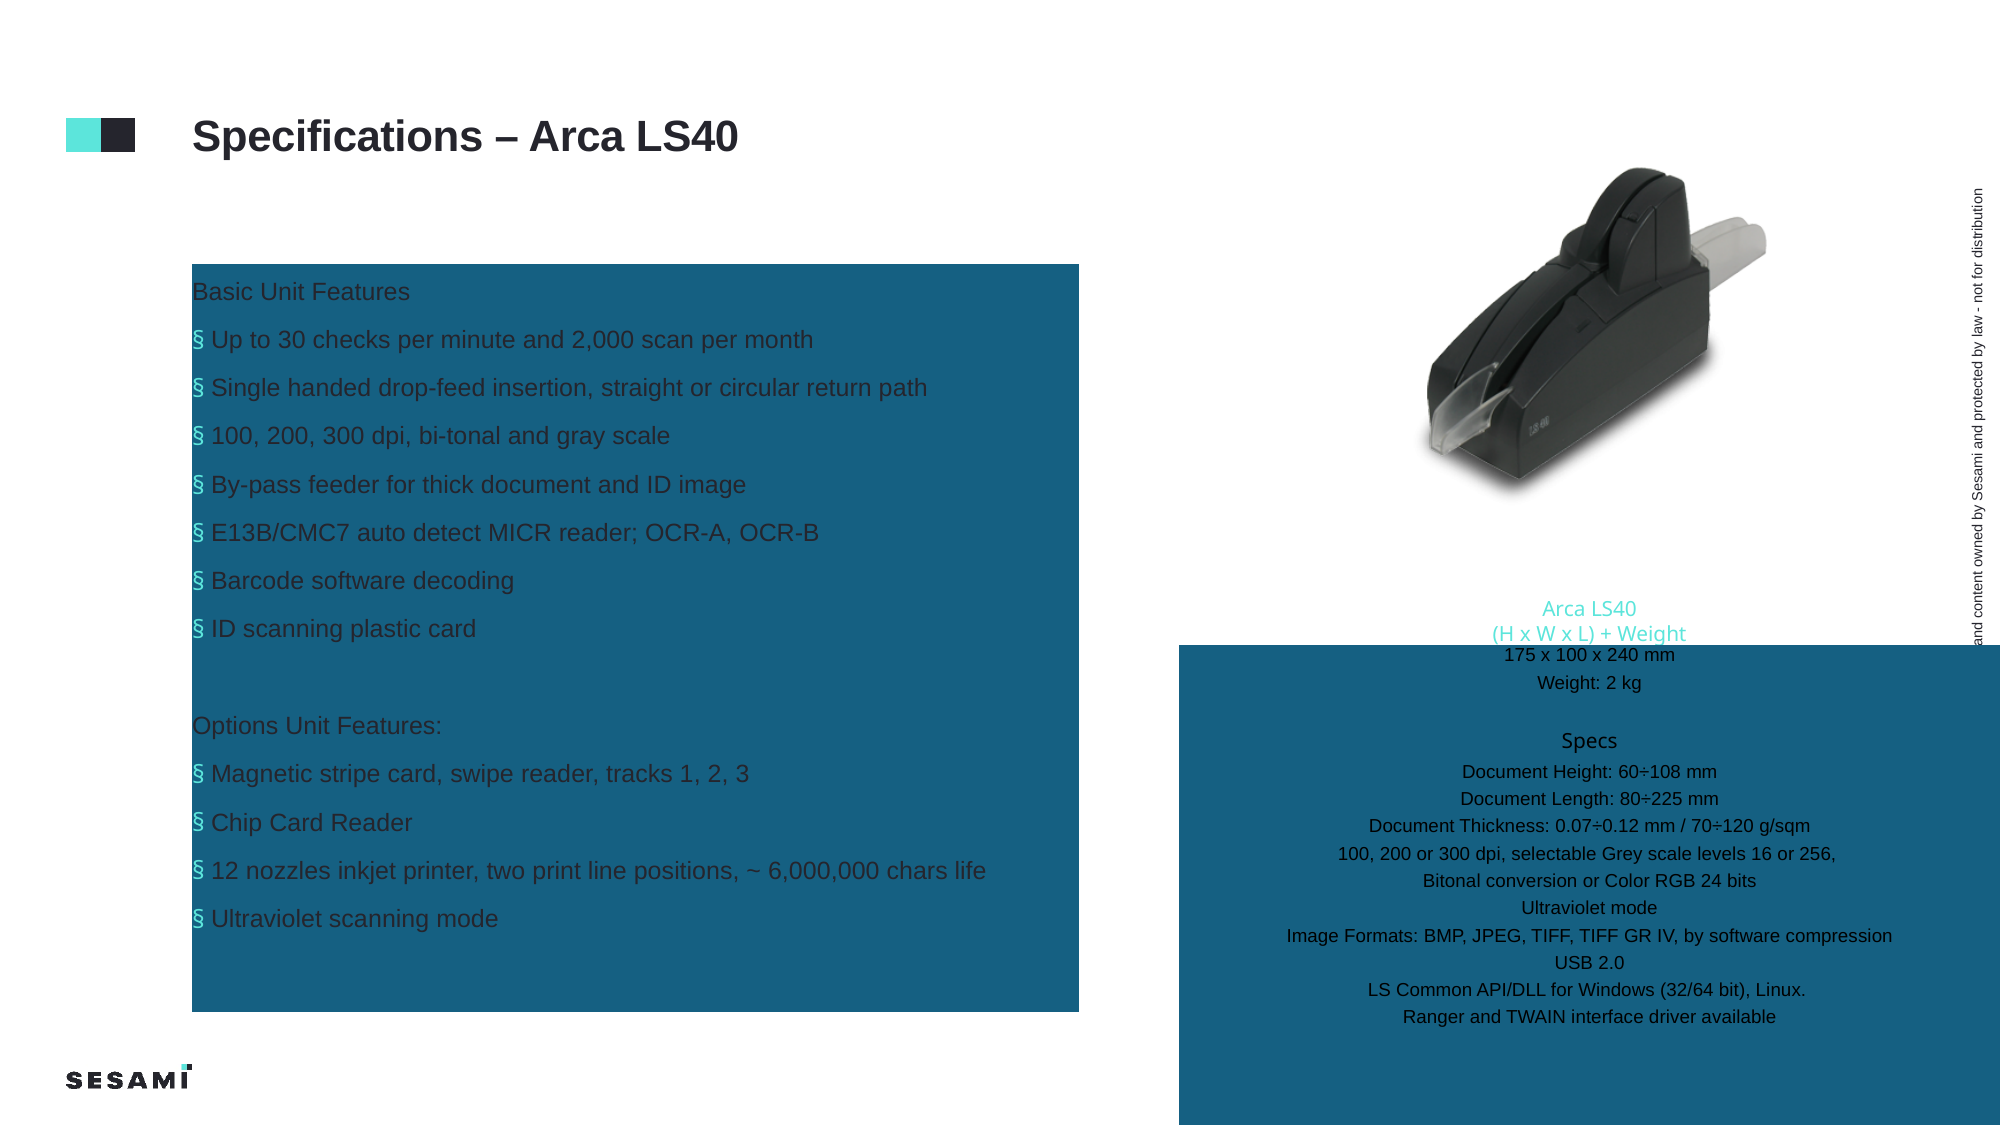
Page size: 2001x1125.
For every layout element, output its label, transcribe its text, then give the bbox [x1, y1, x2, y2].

picture [1387, 135, 1790, 538]
text_box Arca LS40 (H x W x L) + Weight [1179, 588, 2000, 637]
table_header 175 x 100 x 240 mm Weight: 2 kg Specs Document Height: 60÷108 mm Document Length: 80÷225 mm Document Thickness: 0.07÷0.12 mm / 70÷120 g/sqm 100, 200 or 300 dpi, selectable Grey scale levels 16 or 256, Bitonal conversion or Color RGB 24 bits Ultraviolet mode Image Formats: BMP, JPEG, TIFF, TIFF GR IV, by software compression USB 2.0 LS Common API/DLL for Windows (32/64 bit), Linux. Ranger and TWAIN interface driver available [1179, 645, 2000, 1125]
title Specifications – Arca LS40 [191, 108, 1107, 169]
table_header Basic Unit Features Up to 30 checks per minute and 2,000 scan per month Single handed drop-feed insertion, straight or circular return path 100, 200, 300 dpi, bi-tonal and gray scale By-pass feeder for thick document and ID image E13B/CMC7 auto detect MICR reader; OCR-A, OCR-B Barcode software decoding ID scanning plastic card Options Unit Features: Magnetic stripe card, swipe reader, tracks 1, 2, 3 Chip Card Reader 12 nozzles inkjet printer, two print line positions, ~ 6,000,000 chars life Ultraviolet scanning mode [192, 264, 1079, 1012]
